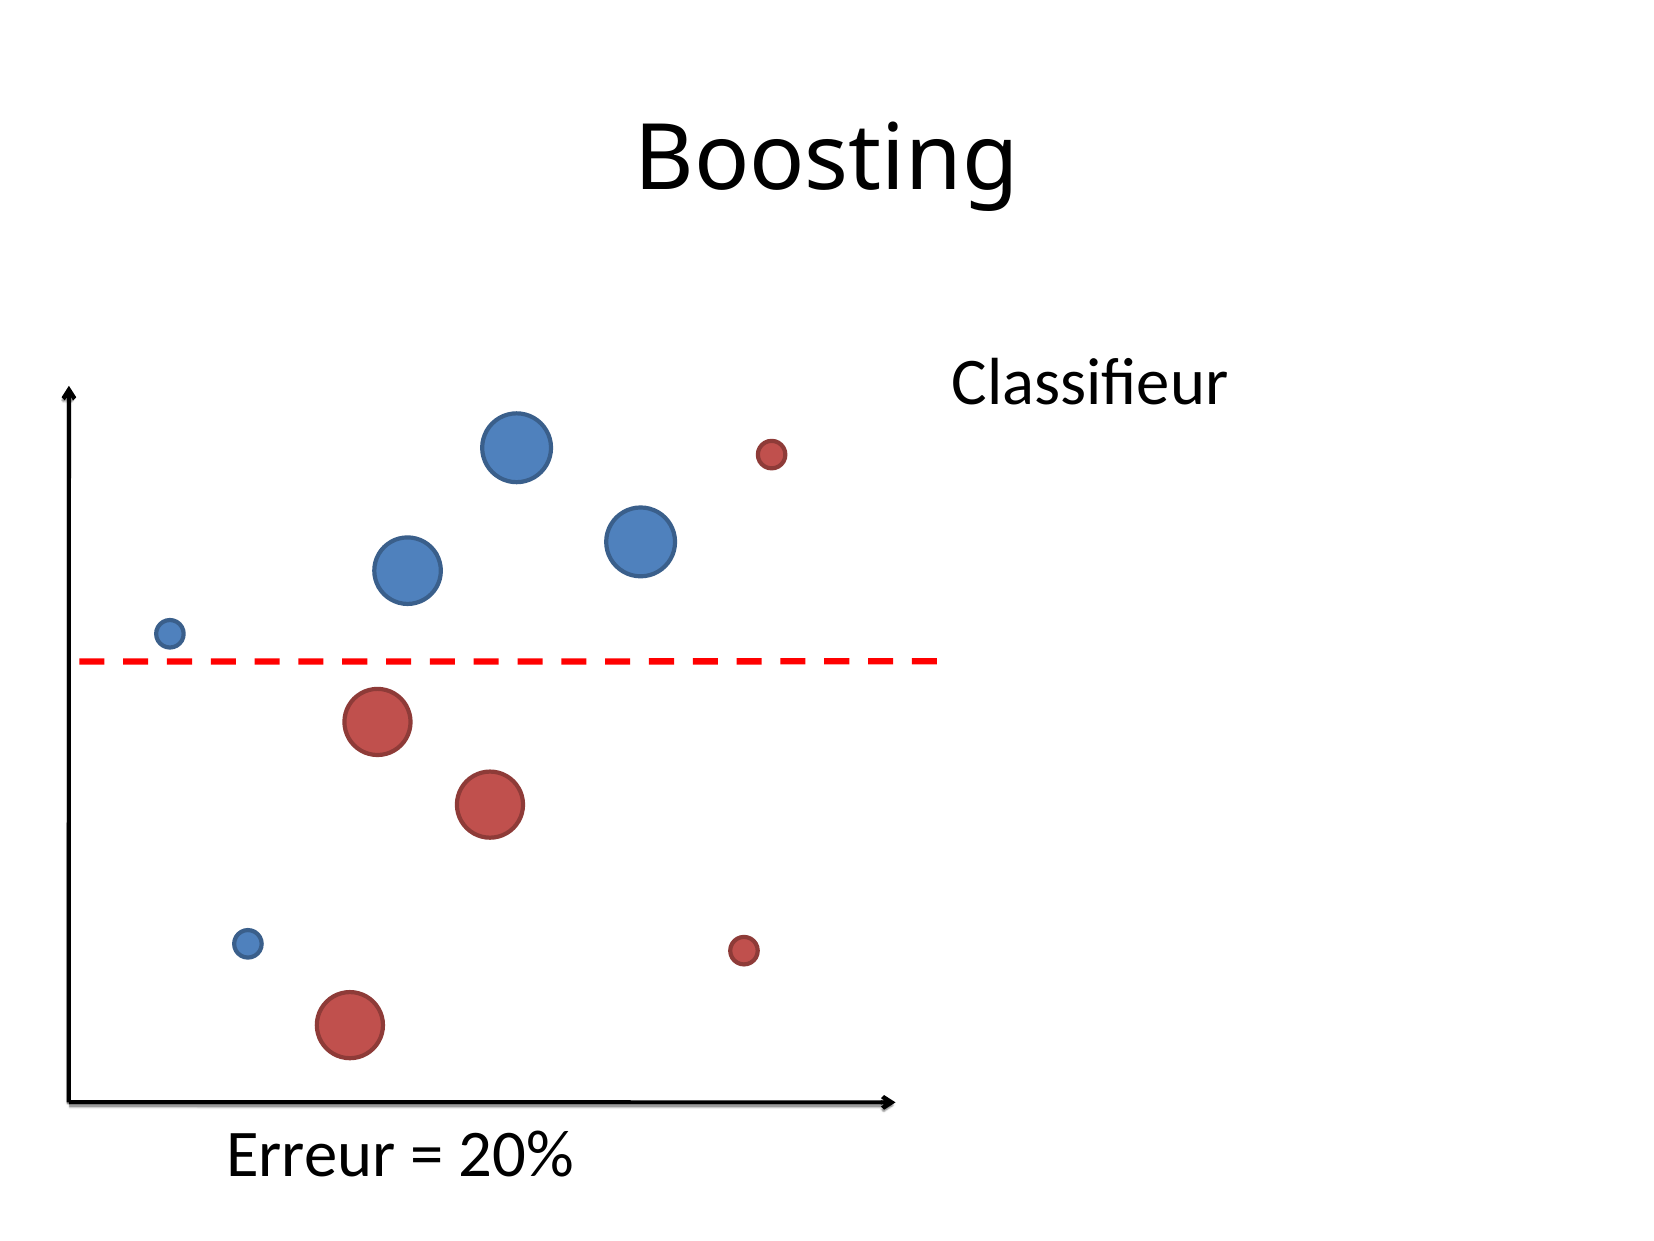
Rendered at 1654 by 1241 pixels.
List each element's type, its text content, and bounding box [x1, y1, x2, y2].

text_box [234, 930, 262, 958]
text_box [374, 537, 441, 604]
text_box [482, 413, 552, 483]
text_box [156, 620, 184, 648]
text_box [344, 688, 411, 756]
text_box [730, 936, 758, 965]
title Boosting [82, 49, 1571, 257]
text_box Classifieur [936, 330, 1475, 426]
text_box Erreur = 20% [211, 1102, 717, 1198]
text_box [757, 440, 786, 469]
text_box [456, 771, 524, 838]
text_box [606, 507, 676, 577]
text_box [316, 992, 383, 1059]
